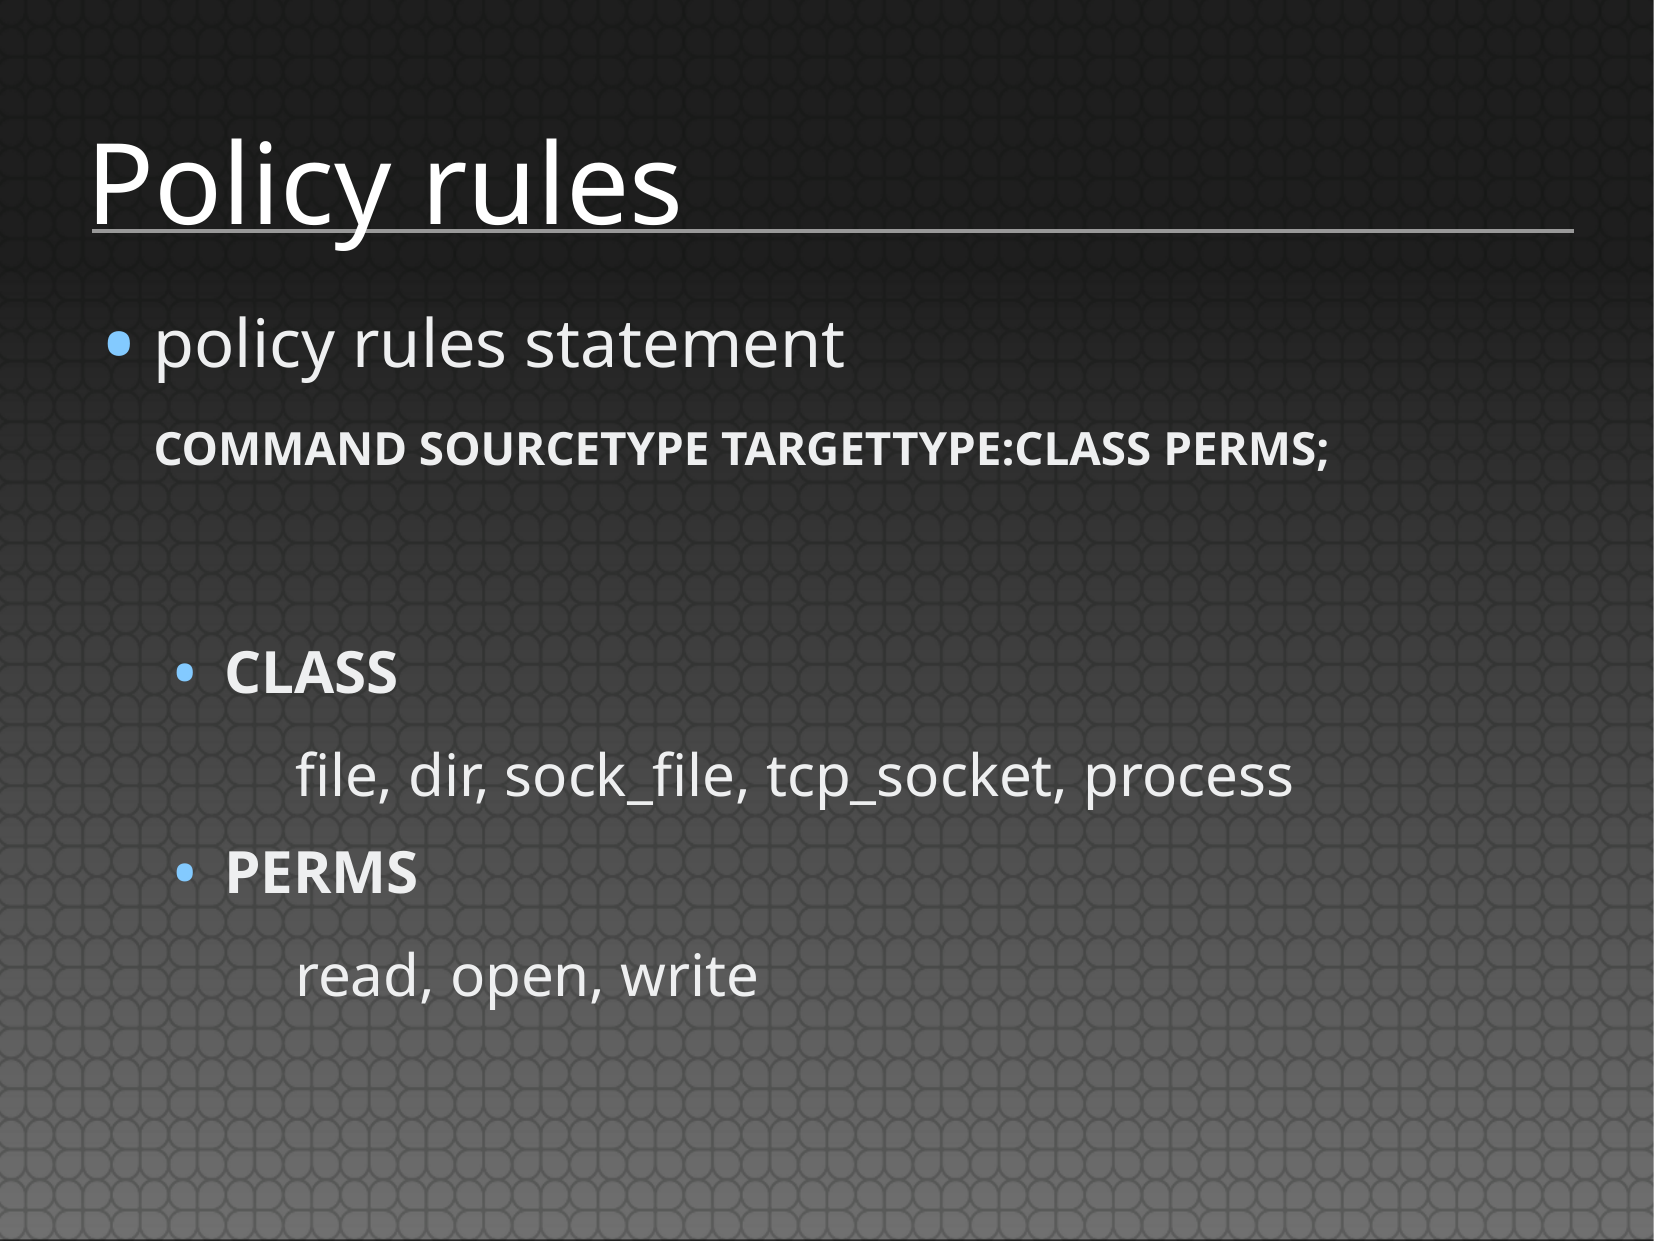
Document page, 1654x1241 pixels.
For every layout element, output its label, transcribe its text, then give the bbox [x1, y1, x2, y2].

list policy rules statement COMMAND SOURCETYPE TARGETTYPE:CLASS PERMS; CLASS file, dir, sock_file, tcp_socket, process PERMS read, open, write [82, 296, 1571, 1241]
picture [0, 0, 1654, 1241]
title Policy rules [86, 110, 1576, 251]
